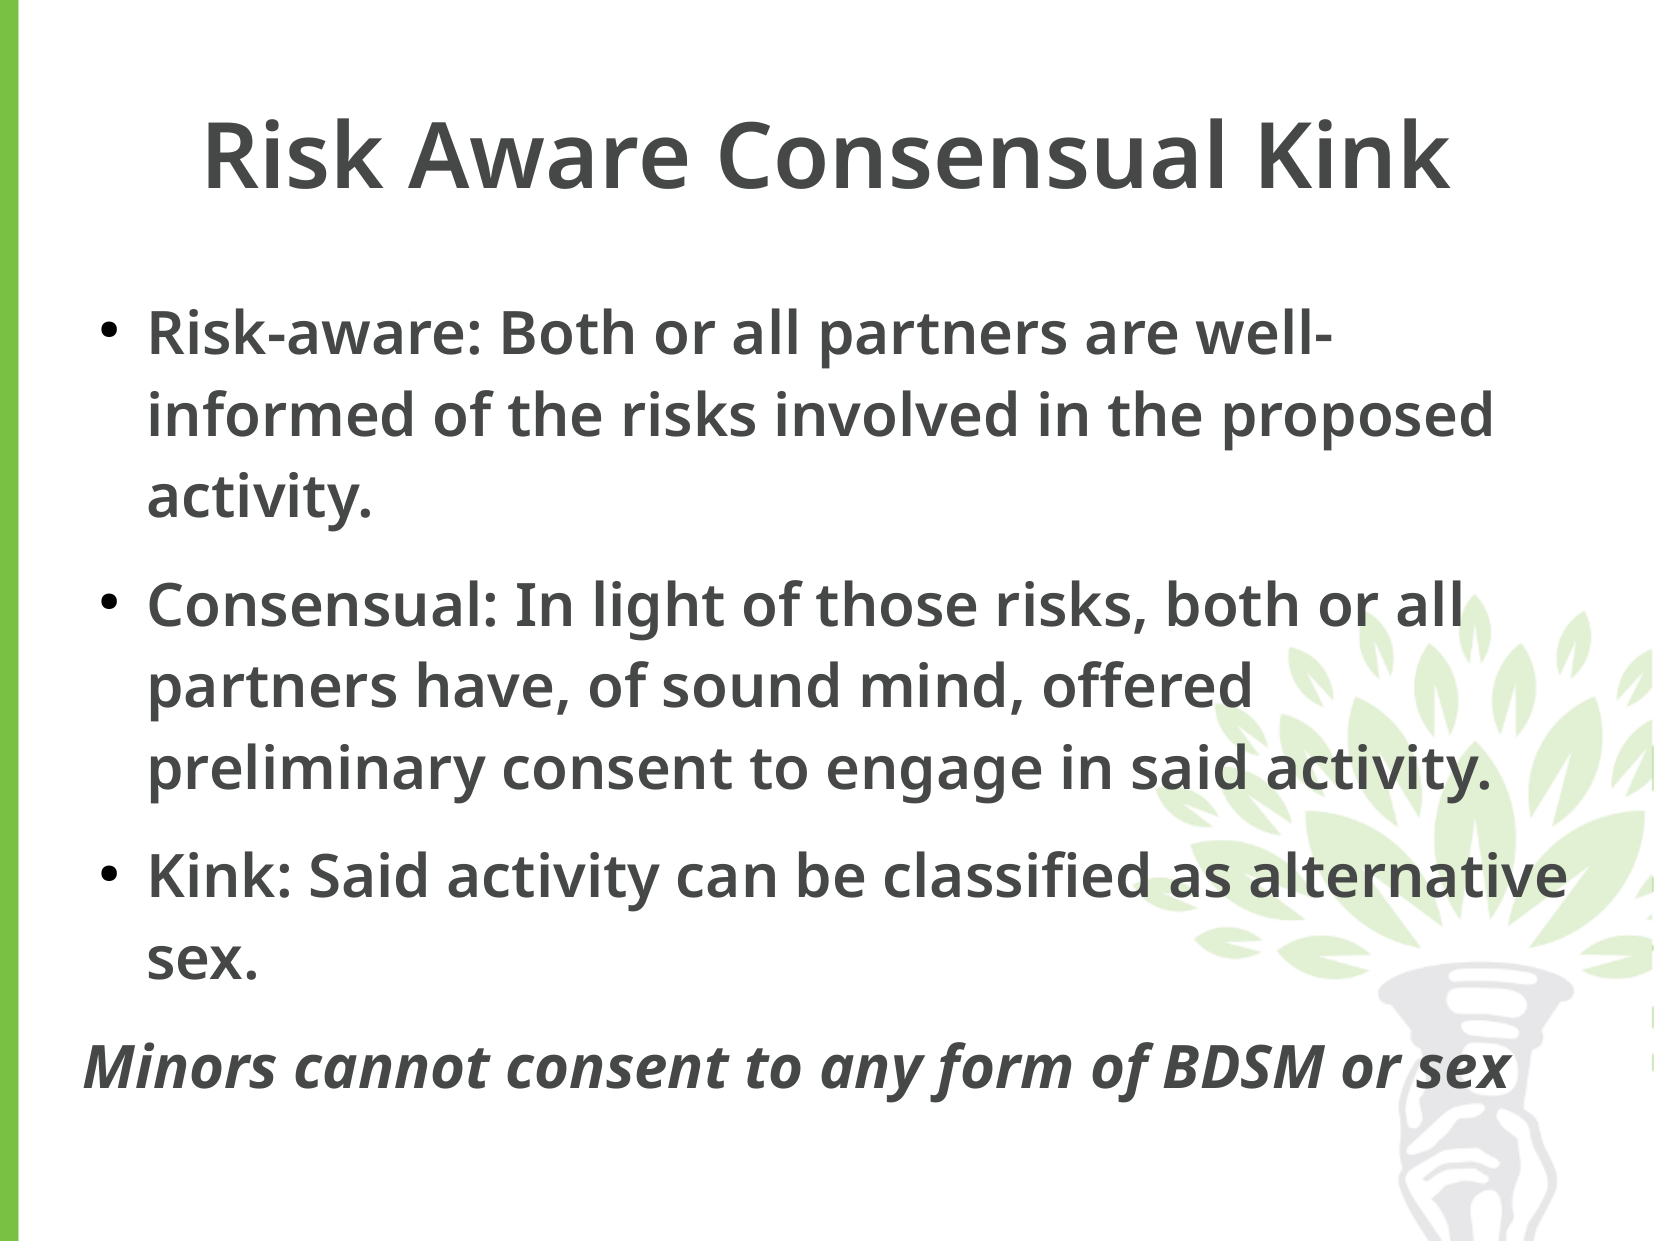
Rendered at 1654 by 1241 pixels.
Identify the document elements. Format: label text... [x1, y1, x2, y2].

picture [0, 0, 1654, 1241]
title Risk Aware Consensual Kink [82, 49, 1571, 257]
list Risk-aware: Both or all partners are well-informed of the risks involved in the proposed activity. Consensual: In light of those risks, both or all partners have, of sound mind, offered preliminary consent to engage in said activity. Kink: Said activity can be classified as alternative sex. Minors cannot consent to any form of BDSM or sex [82, 290, 1571, 1111]
